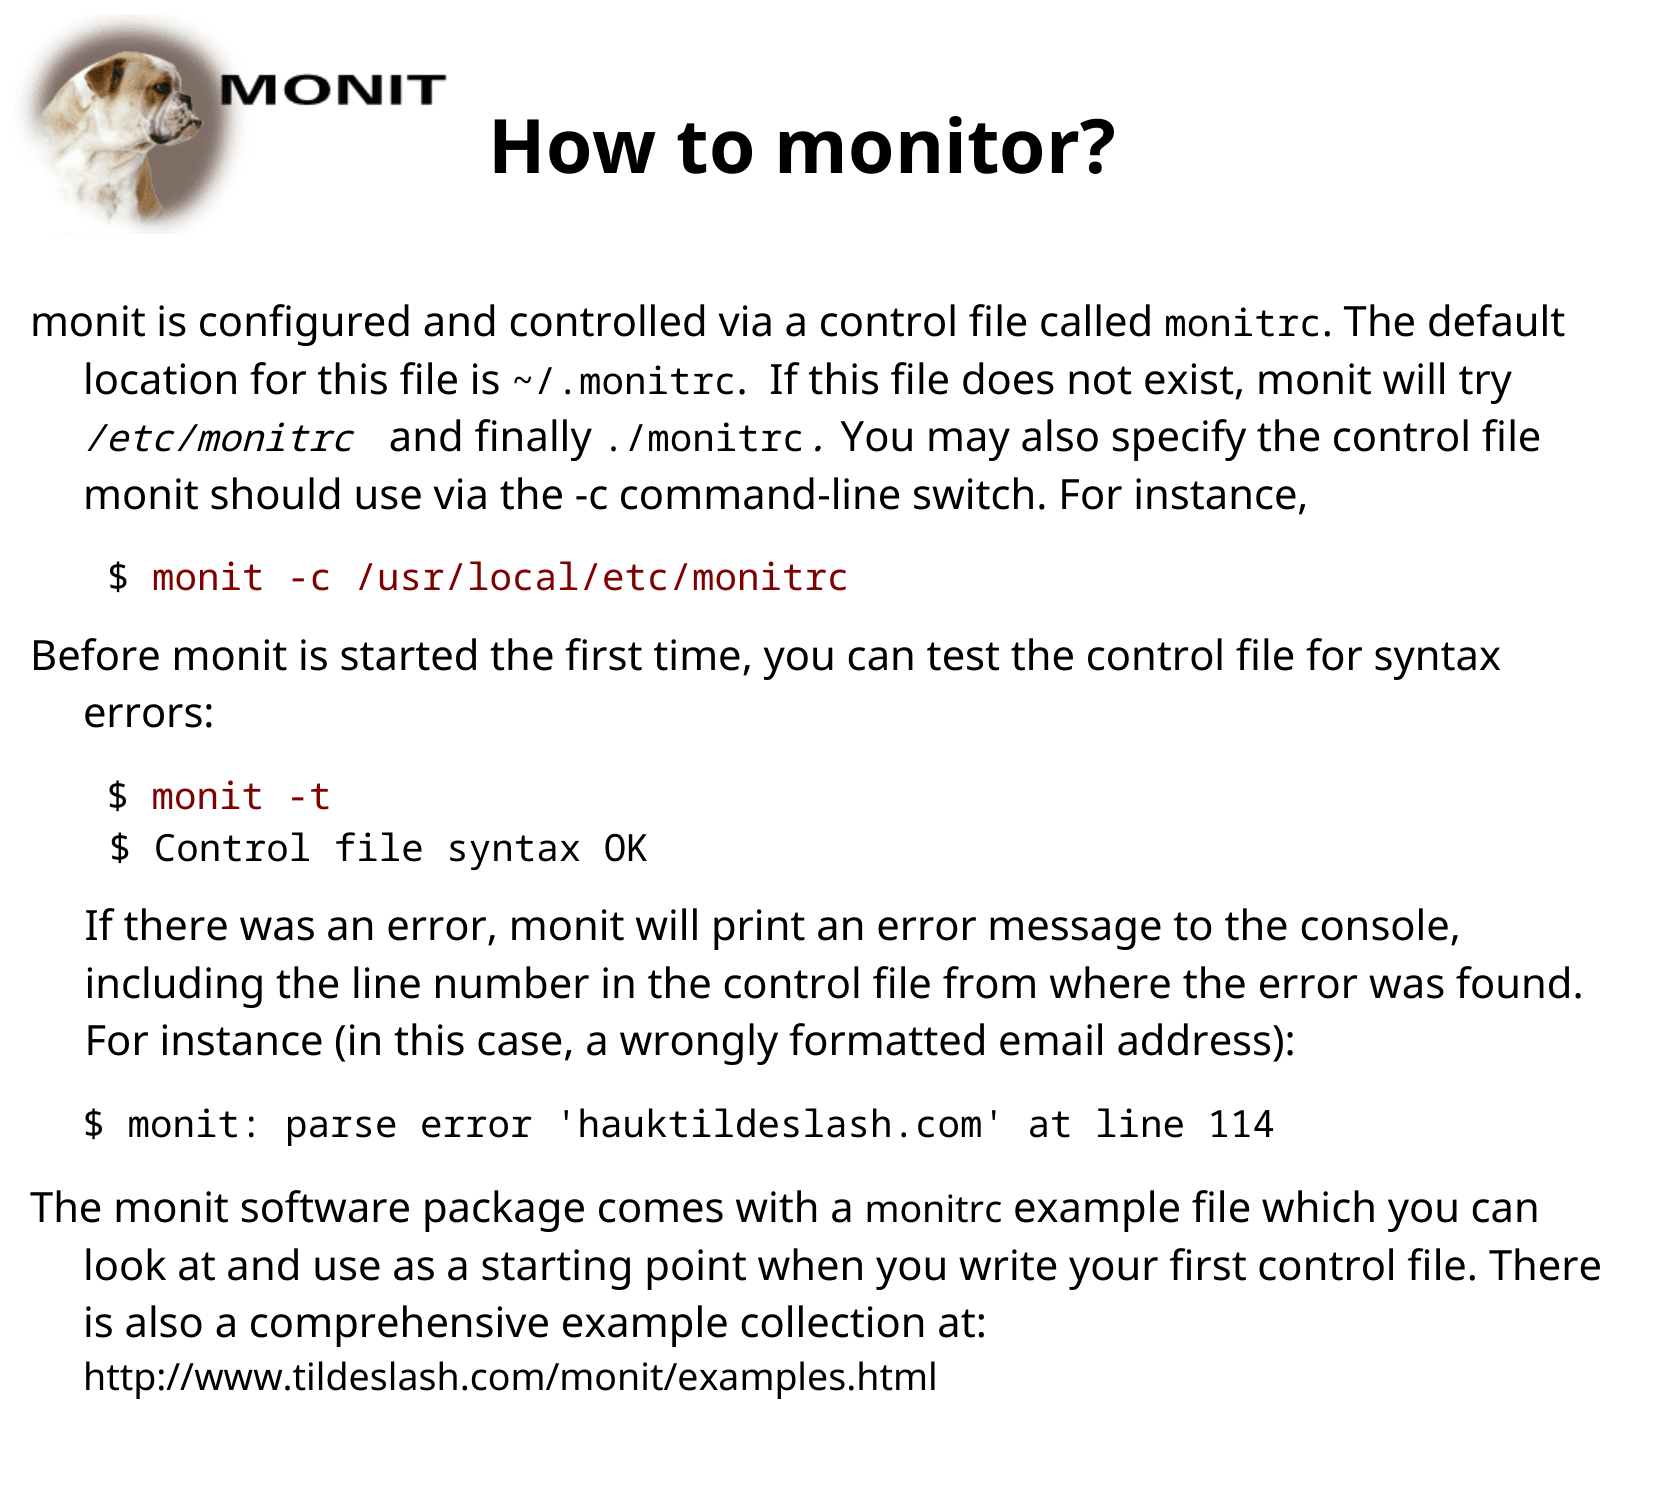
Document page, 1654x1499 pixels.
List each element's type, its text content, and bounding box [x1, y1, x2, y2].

picture [14, 14, 448, 234]
title How to monitor? [502, 75, 1103, 213]
list monit is configured and controlled via a control file called monitrc. The default location for this file is ~/.monitrc. If this file does not exist, monit will try /etc/monitrc and finally ./monitrc. You may also specify the control file monit should use via the -c command-line switch. For instance, $ monit -c /usr/local/etc/monitrc Before monit is started the first time, you can test the control file for syntax errors: $ monit -t $ Control file syntax OK If there was an error, monit will print an error message to the console, including the line number in the control file from where the error was found. For instance (in this case, a wrongly formatted email address): $ monit: parse error 'hauktildeslash.com' at line 114 The monit software package comes with a monitrc example file which you can look at and use as a starting point when you write your first control file. There is also a comprehensive example collection at: http://www.tildeslash.com/monit/examples.html [12, 291, 1625, 1412]
